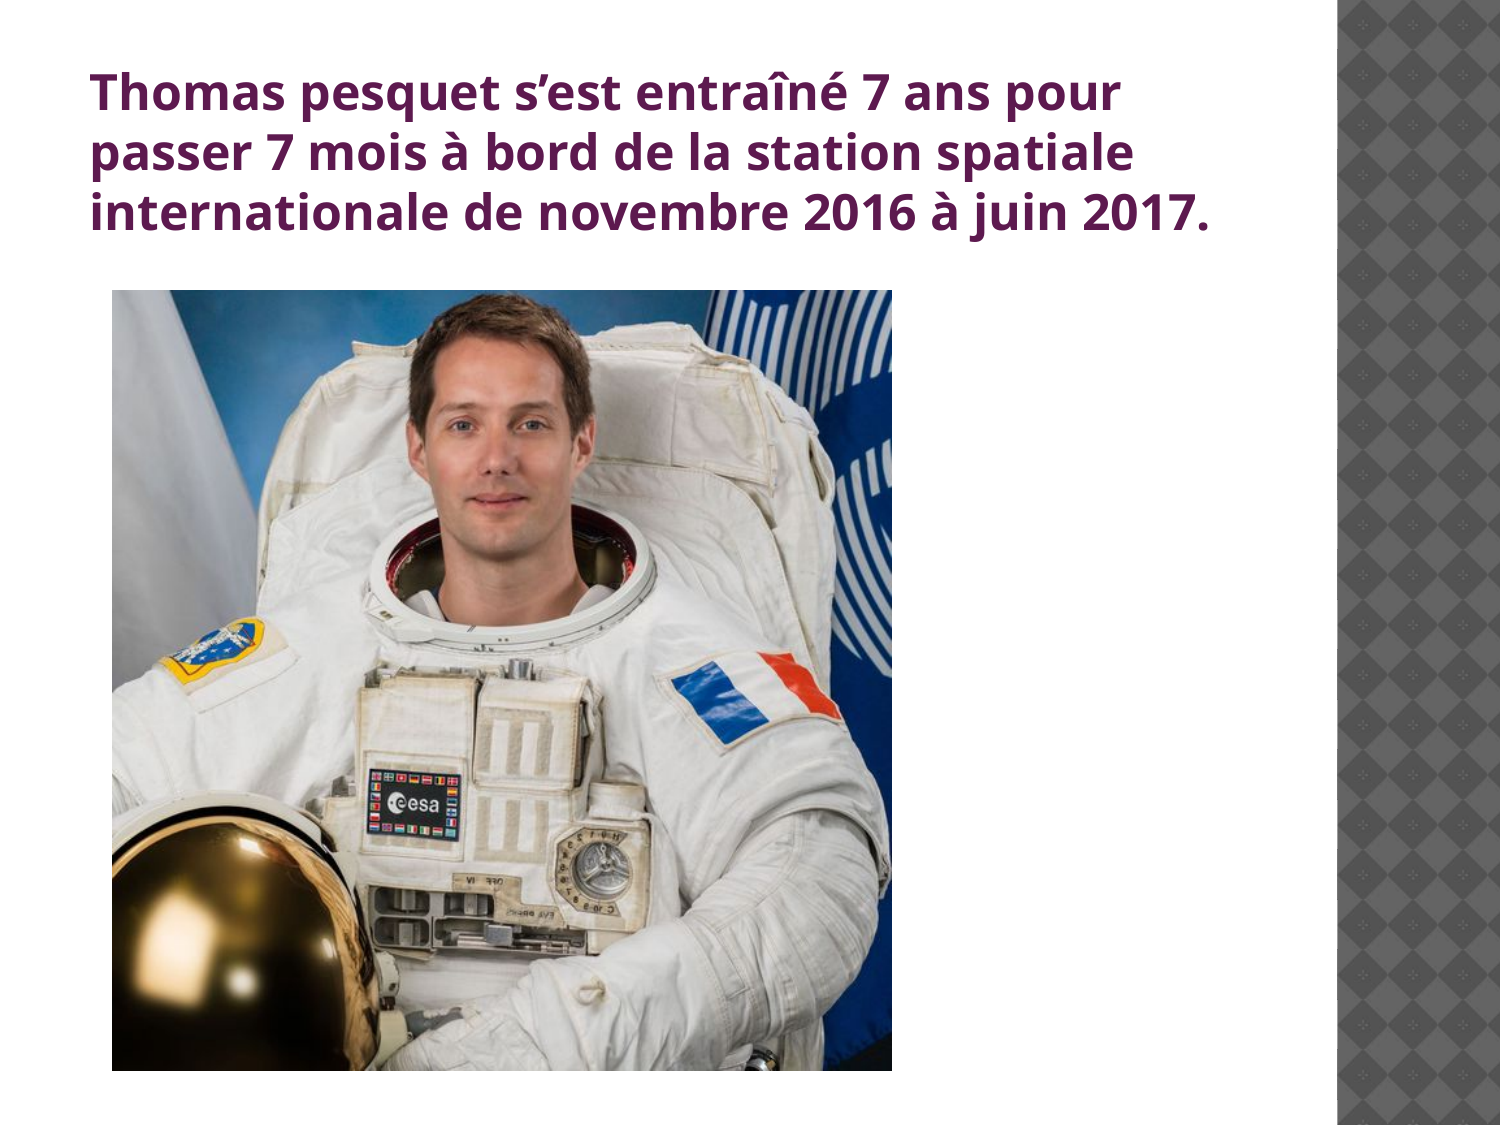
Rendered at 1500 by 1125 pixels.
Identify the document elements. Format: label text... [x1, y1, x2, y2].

picture [1337, 0, 1500, 1125]
picture [112, 290, 892, 1071]
title Thomas pesquet s’est entraîné 7 ans pour passer 7 mois à bord de la station spatiale internationale de novembre 2016 à juin 2017. [75, 52, 1263, 240]
